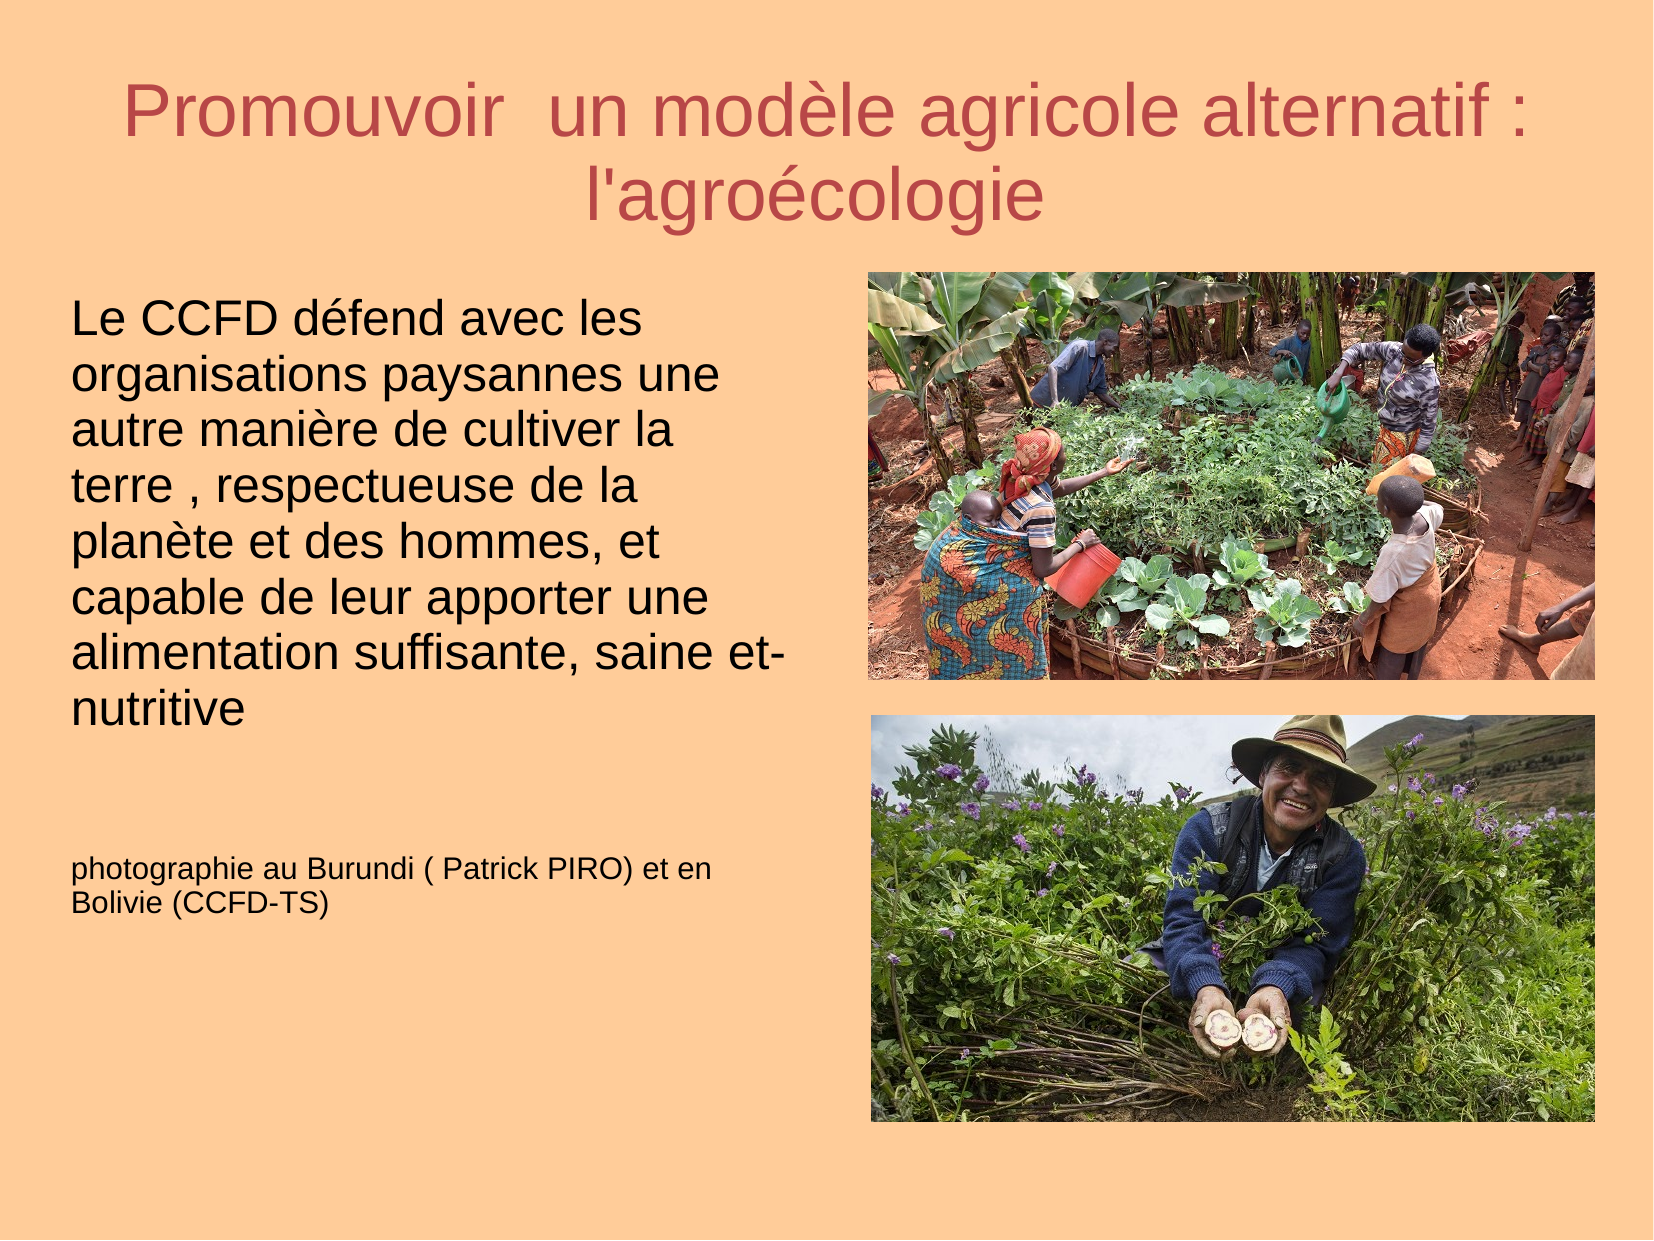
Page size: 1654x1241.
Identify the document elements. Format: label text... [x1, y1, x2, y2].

picture [868, 272, 1595, 680]
title Promouvoir un modèle agricole alternatif : l'agroécologie [82, 49, 1571, 257]
list Le CCFD défend avec les organisations paysannes une autre manière de cultiver la terre , respectueuse de la planète et des hommes, et capable de leur apporter une alimentation suffisante, saine et- nutritive photographie au Burundi ( Patrick PIRO) et en Bolivie (CCFD-TS) [0, 290, 809, 1109]
picture [871, 715, 1595, 1123]
